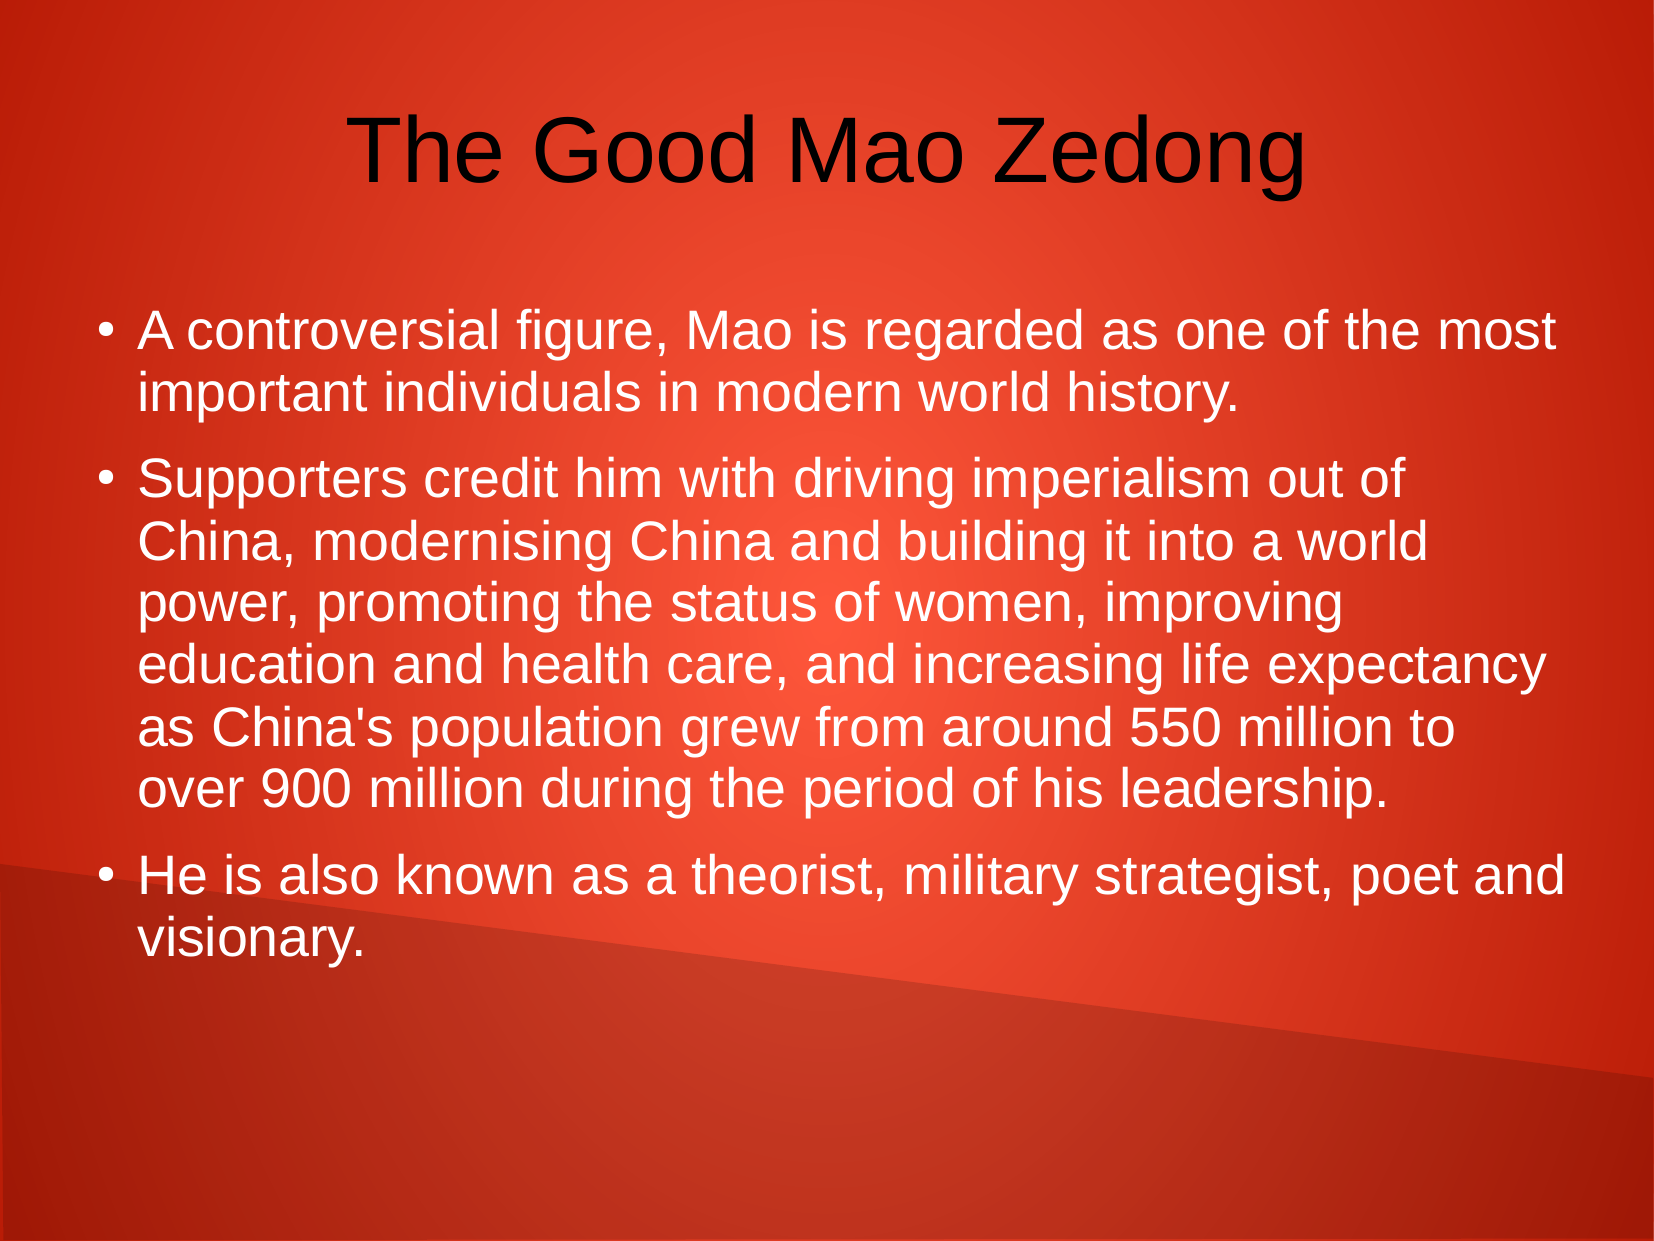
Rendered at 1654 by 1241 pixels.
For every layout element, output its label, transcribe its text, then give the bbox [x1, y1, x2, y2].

title The Good Mao Zedong [82, 47, 1571, 252]
list A controversial figure, Mao is regarded as one of the most important individuals in modern world history. Supporters credit him with driving imperialism out of China, modernising China and building it into a world power, promoting the status of women, improving education and health care, and increasing life expectancy as China's population grew from around 550 million to over 900 million during the period of his leadership. He is also known as a theorist, military strategist, poet and visionary. [82, 299, 1571, 1019]
